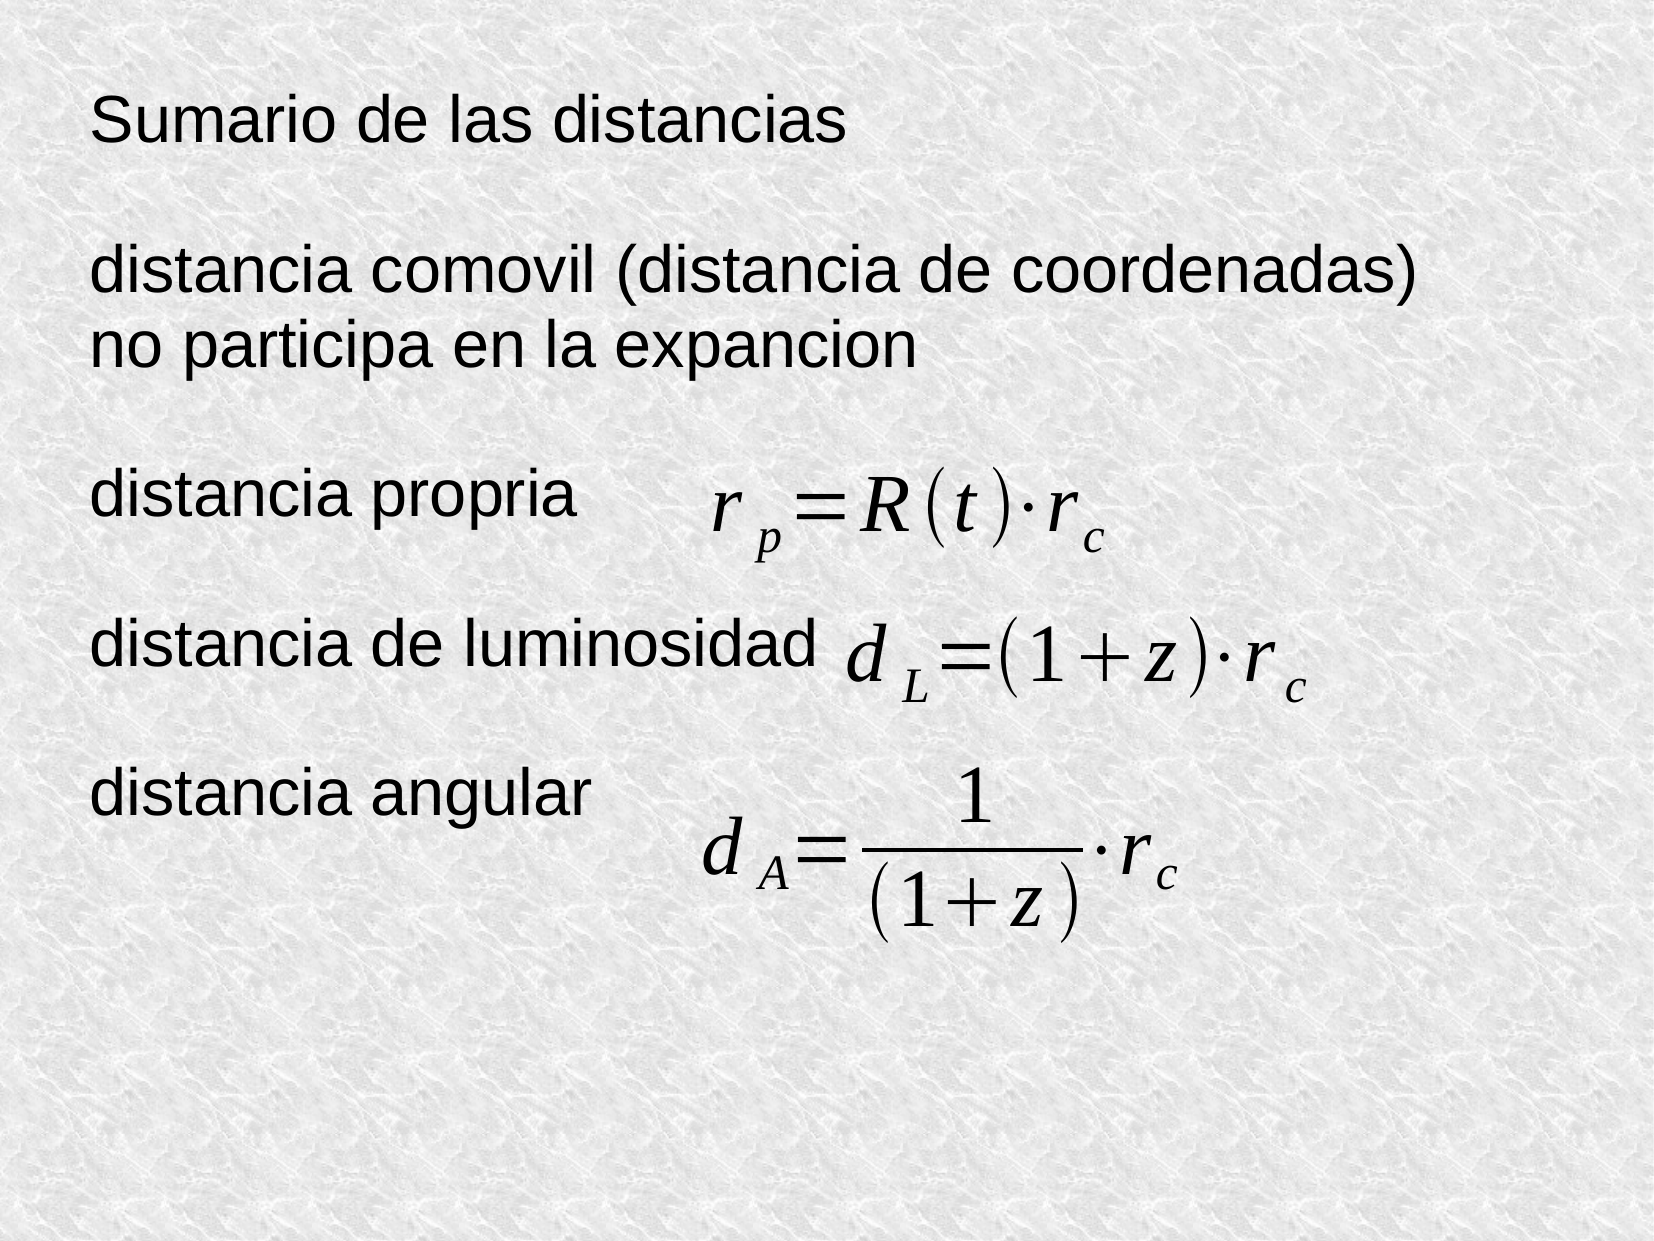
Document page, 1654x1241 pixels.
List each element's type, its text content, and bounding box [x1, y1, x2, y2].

chart [690, 458, 1126, 563]
chart [680, 750, 1201, 949]
chart [825, 608, 1324, 713]
text_box Sumario de las distancias distancia comovil (distancia de coordenadas) no participa en la expancion distancia propria distancia de luminosidad distancia angular [75, 75, 1309, 898]
picture [0, 0, 1654, 1241]
